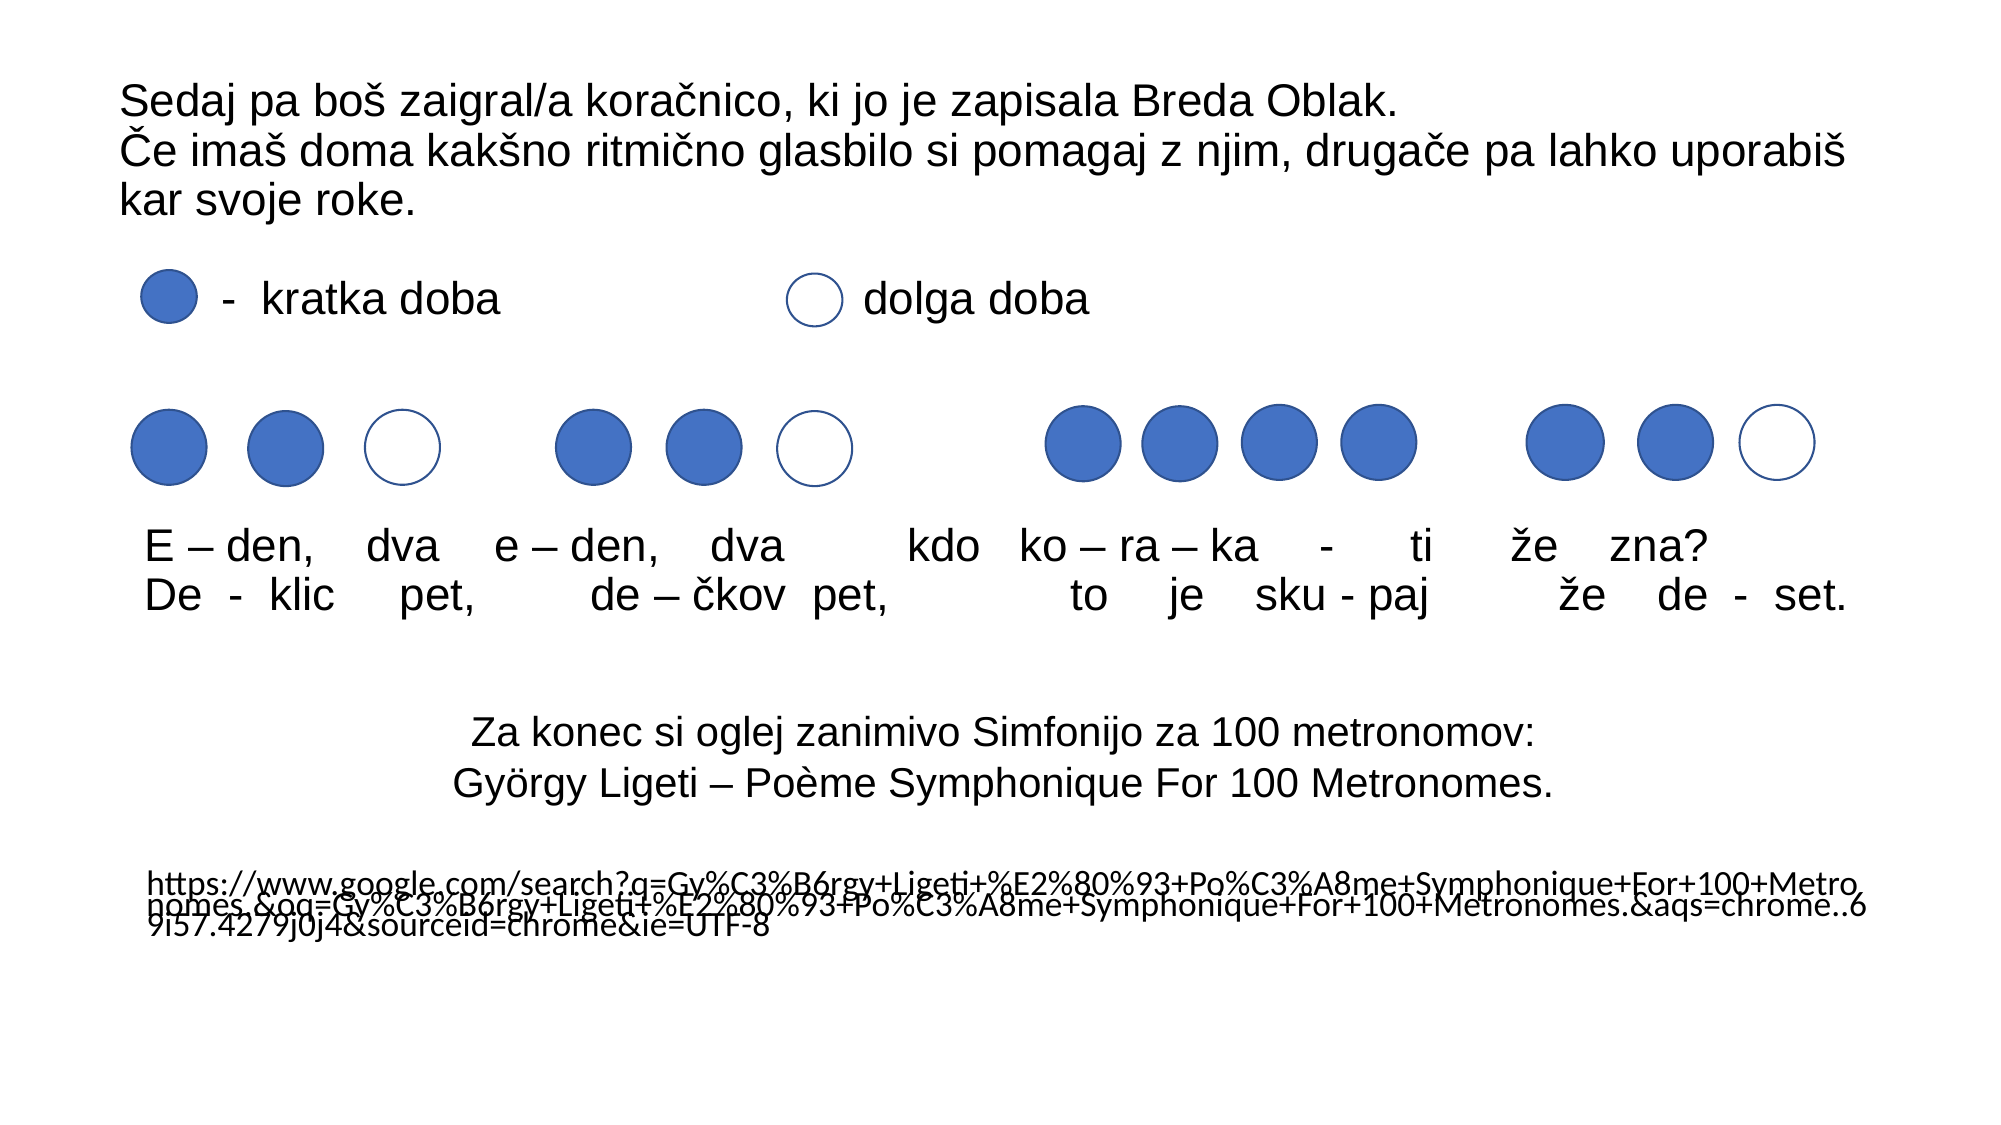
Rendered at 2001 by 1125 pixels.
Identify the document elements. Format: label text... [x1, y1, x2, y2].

text_box [1526, 404, 1604, 480]
text_box [556, 409, 632, 485]
text_box [1638, 404, 1714, 480]
text_box [1045, 406, 1121, 482]
text_box [1142, 406, 1218, 482]
text_box [131, 409, 207, 485]
title Sedaj pa boš zaigral/a koračnico, ki jo je zapisala Breda Oblak. Če imaš doma kakšno ritmično glasbilo si pomagaj z njim, drugače pa lahko uporabiš kar svoje roke. - kratka doba - dolga doba E – den, dva e – den, dva kdo ko – ra – ka - ti že zna? De - klic pet, de – čkov pet, to je sku - paj že de - set. [104, 67, 1903, 629]
text_box [248, 411, 324, 487]
subtitle Za konec si oglej zanimivo Simfonijo za 100 metronomov: György Ligeti – Poème Symphonique For 100 Metronomes. https://www.google.com/search?q=Gy%C3%B6rgy+Ligeti+%E2%80%93+Po%C3%A8me+Symphonique+For+100+Metronomes.&oq=Gy%C3%B6rgy+Ligeti+%E2%80%93+Po%C3%A8me+Symphonique+For+100+Metronomes.&aqs=chrome..69i57.4279j0j4&sourceid=chrome&ie=UTF-8 [131, 715, 1887, 972]
text_box [1341, 404, 1417, 480]
text_box [1739, 404, 1815, 480]
text_box [666, 409, 742, 485]
text_box [786, 273, 843, 327]
text_box [364, 409, 440, 485]
text_box [777, 411, 853, 487]
text_box [141, 270, 197, 323]
text_box [1241, 404, 1317, 480]
